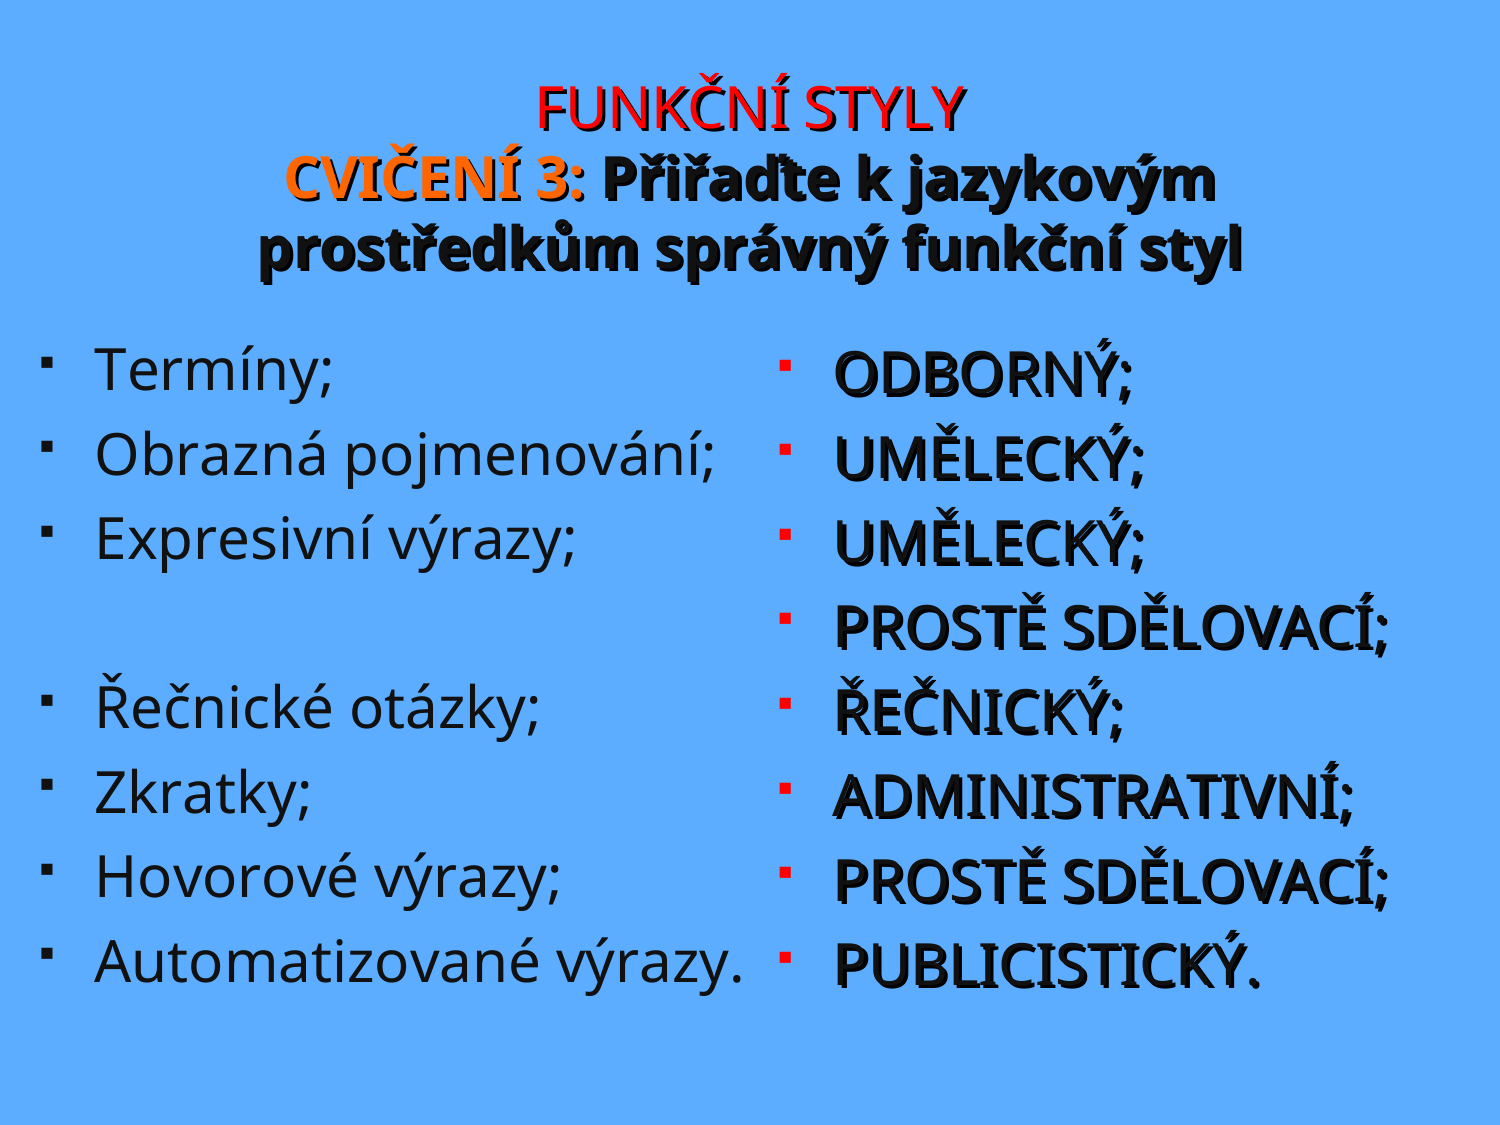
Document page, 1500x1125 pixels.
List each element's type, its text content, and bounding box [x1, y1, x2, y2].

list ODBORNÝ; UMĚLECKÝ; UMĚLECKÝ; PROSTĚ SDĚLOVACÍ; ŘEČNICKÝ; ADMINISTRATIVNÍ; PROSTĚ SDĚLOVACÍ; PUBLICISTICKÝ. [761, 328, 1483, 1090]
list Termíny; Obrazná pojmenování; Expresivní výrazy; Řečnické otázky; Zkratky; Hovorové výrazy; Automatizované výrazy. [23, 324, 798, 1090]
title FUNKČNÍ STYLY CVIČENÍ 3: Přiřaďte k jazykovým prostředkům správný funkční styl [75, 62, 1426, 288]
